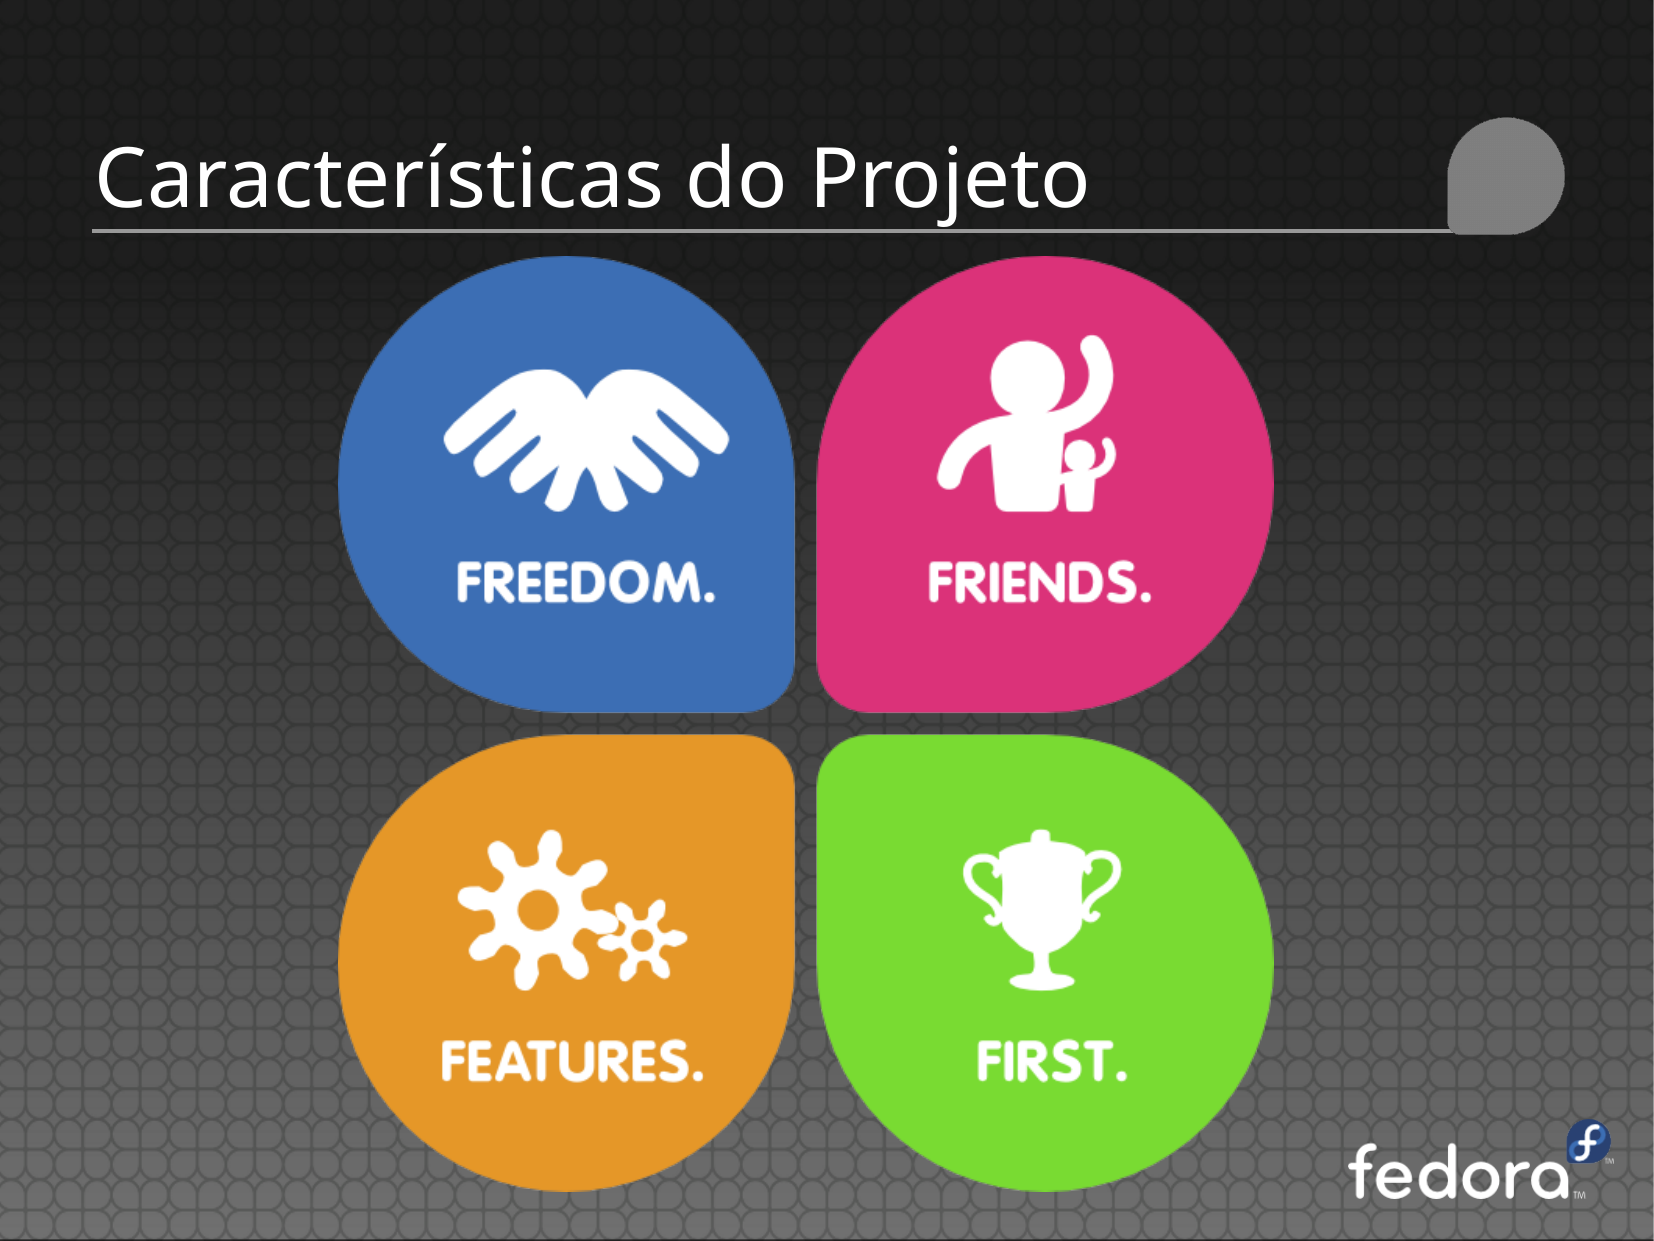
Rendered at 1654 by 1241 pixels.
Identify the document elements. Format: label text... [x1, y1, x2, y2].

picture [0, 0, 1654, 1241]
title Características do Projeto [94, 100, 1426, 251]
